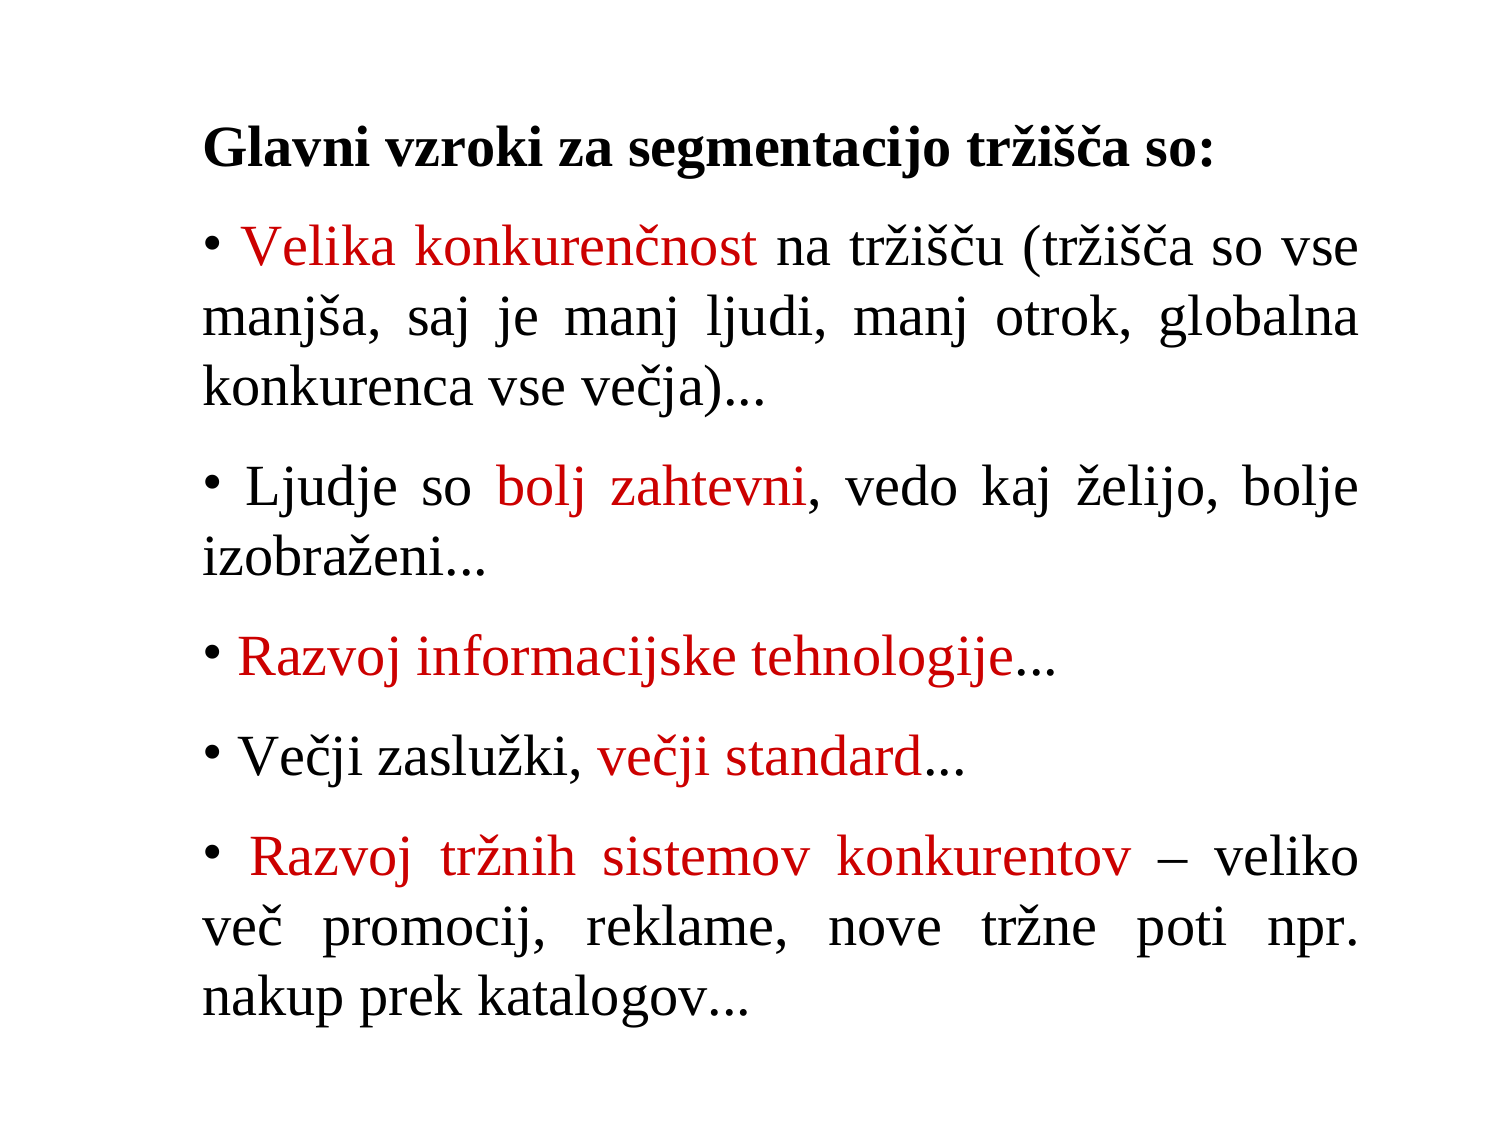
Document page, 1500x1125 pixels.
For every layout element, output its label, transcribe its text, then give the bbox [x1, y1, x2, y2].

text_box Glavni vzroki za segmentacijo tržišča so: Velika konkurenčnost na tržišču (tržišča so vse manjša, saj je manj ljudi, manj otrok, globalna konkurenca vse večja)... Ljudje so bolj zahtevni, vedo kaj želijo, bolje izobraženi... Razvoj informacijske tehnologije... Večji zaslužki, večji standard... Razvoj tržnih sistemov konkurentov – veliko več promocij, reklame, nove tržne poti npr. nakup prek katalogov... [187, 99, 1376, 1035]
